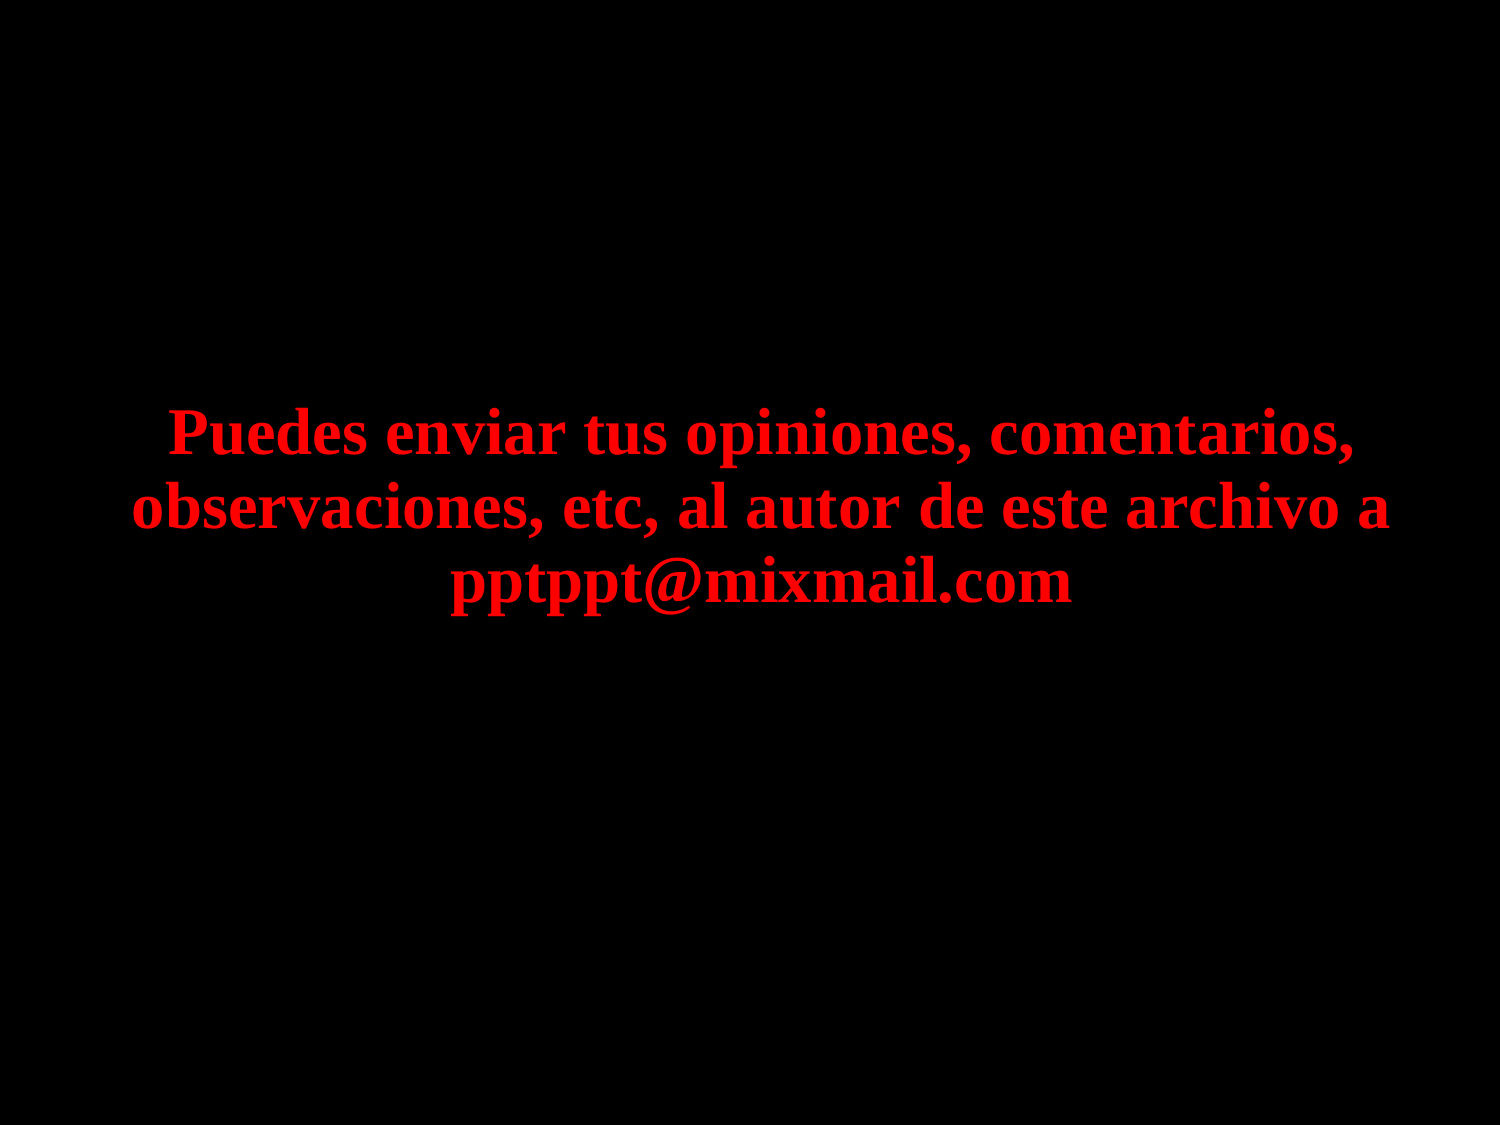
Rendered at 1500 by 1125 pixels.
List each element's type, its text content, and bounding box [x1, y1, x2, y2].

title Puedes enviar tus opiniones, comentarios, observaciones, etc, al autor de este archivo a pptppt@mixmail.com [112, 312, 1413, 700]
